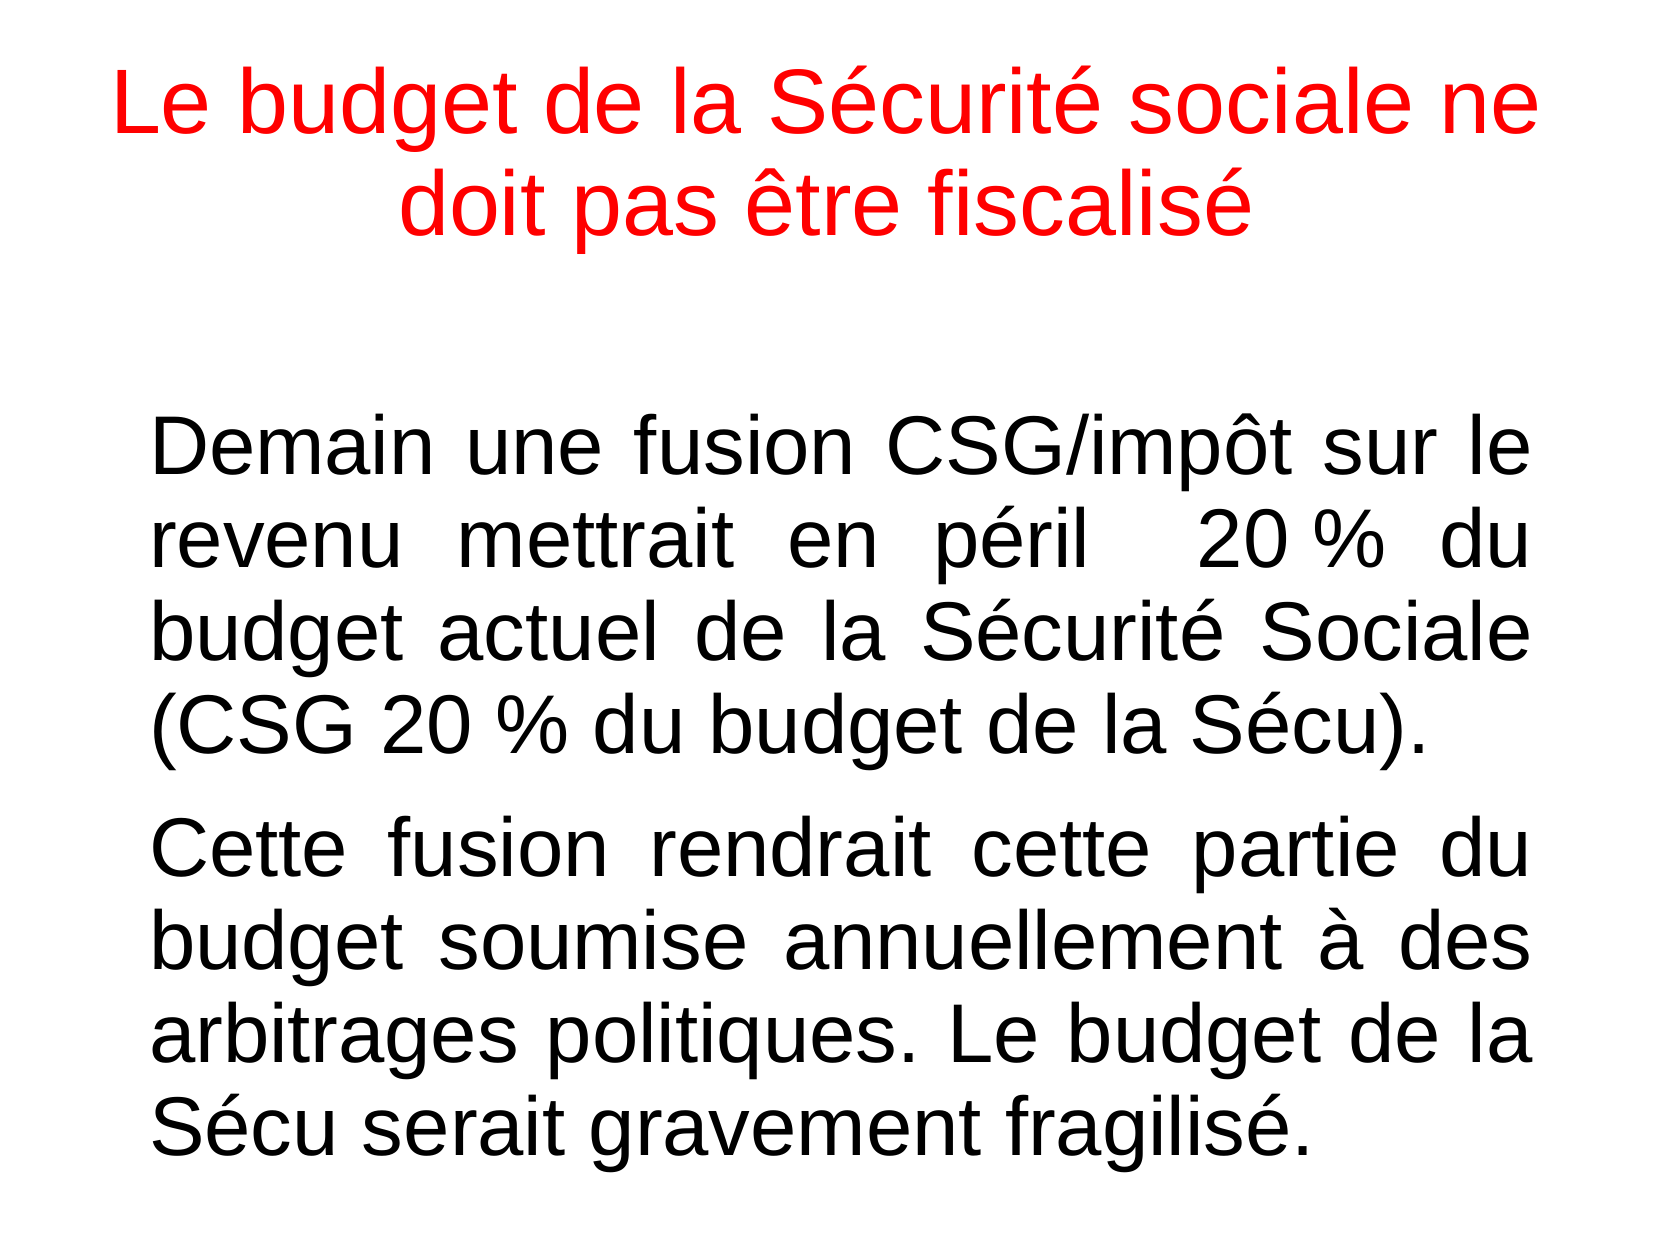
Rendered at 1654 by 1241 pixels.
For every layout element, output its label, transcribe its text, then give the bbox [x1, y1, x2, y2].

title Le budget de la Sécurité sociale ne doit pas être fiscalisé [82, 49, 1571, 257]
list Demain une fusion CSG/impôt sur le revenu mettrait en péril 20 % du budget actuel de la Sécurité Sociale (CSG 20 % du budget de la Sécu). Cette fusion rendrait cette partie du budget soumise annuellement à des arbitrages politiques. Le budget de la Sécu serait gravement fragilisé. [78, 295, 1534, 1015]
